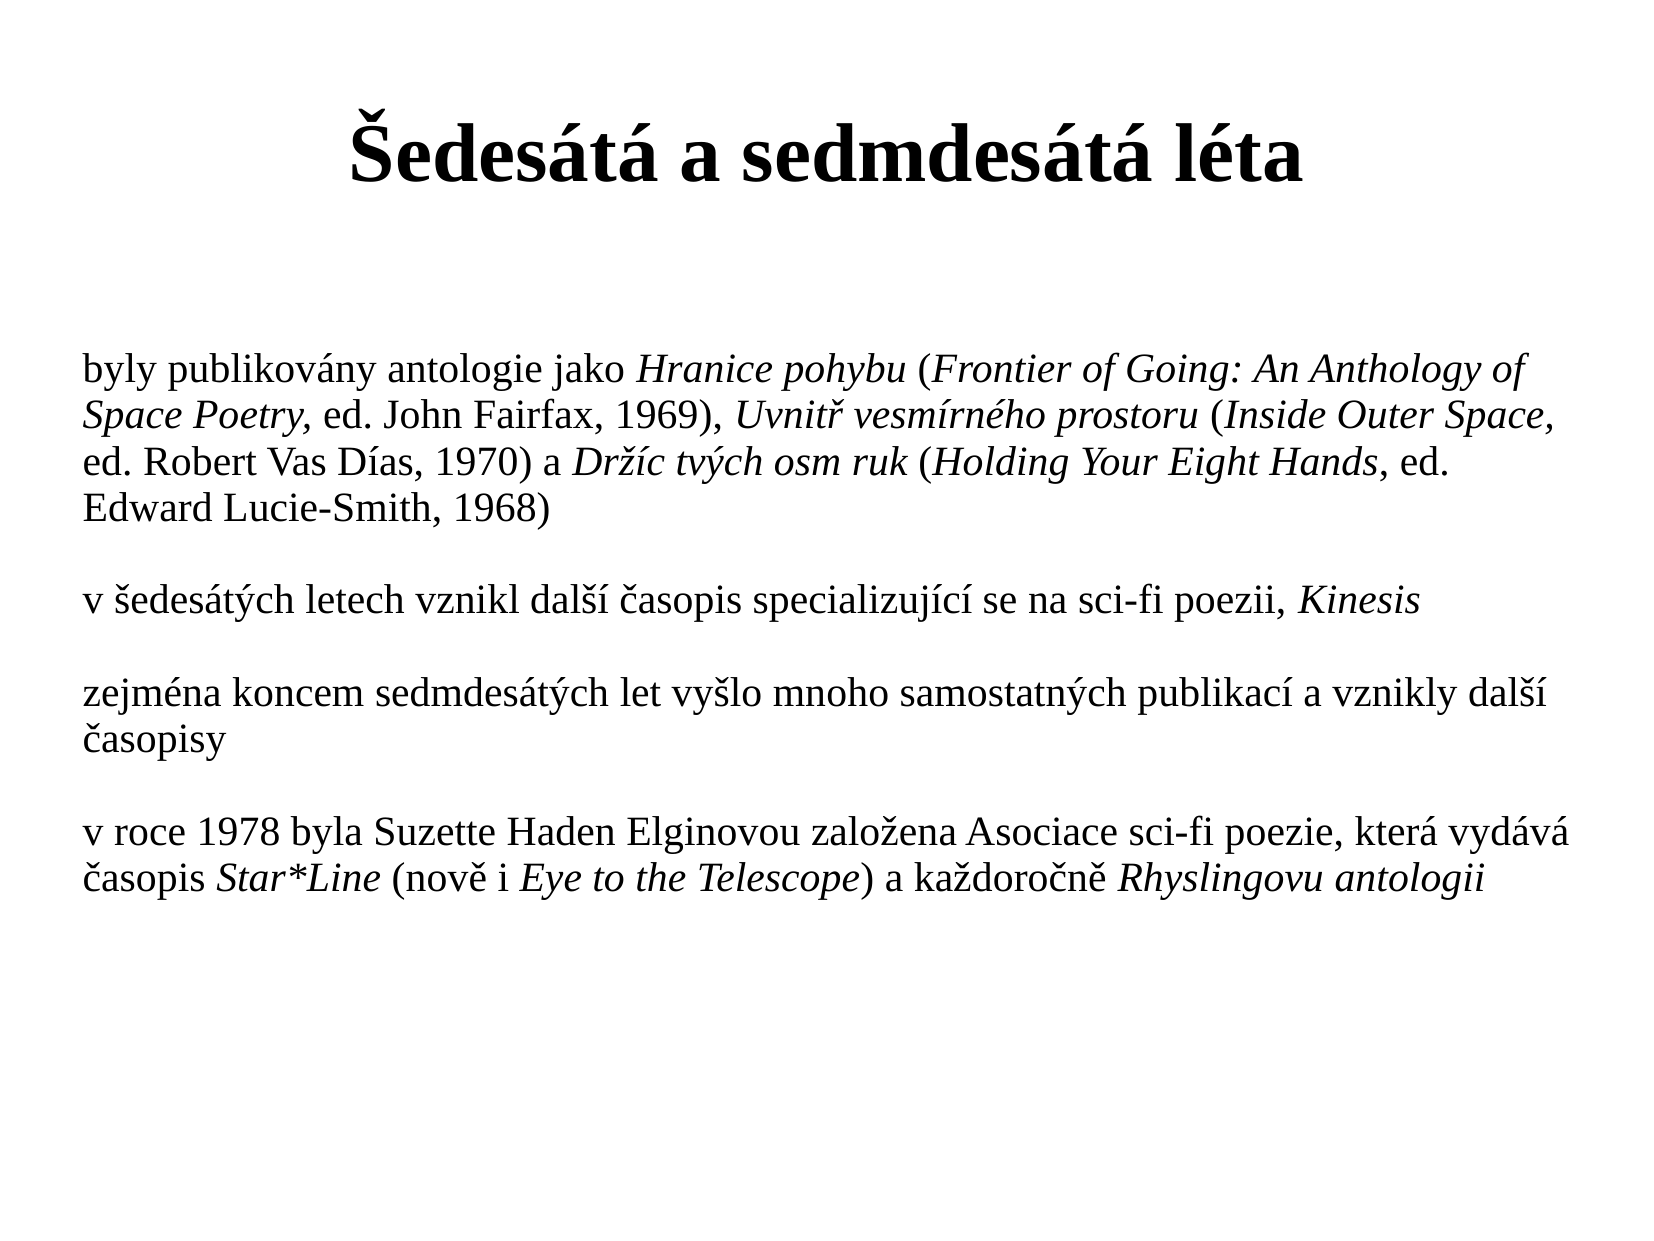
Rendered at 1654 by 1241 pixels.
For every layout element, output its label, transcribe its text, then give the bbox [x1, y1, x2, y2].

title Šedesátá a sedmdesátá léta [82, 49, 1571, 257]
list byly publikovány antologie jako Hranice pohybu (Frontier of Going: An Anthology of Space Poetry, ed. John Fairfax, 1969), Uvnitř vesmírného prostoru (Inside Outer Space, ed. Robert Vas Días, 1970) a Držíc tvých osm ruk (Holding Your Eight Hands, ed. Edward Lucie-Smith, 1968) v šedesátých letech vznikl další časopis specializující se na sci-fi poezii, Kinesis zejména koncem sedmdesátých let vyšlo mnoho samostatných publikací a vznikly další časopisy v roce 1978 byla Suzette Haden Elginovou založena Asociace sci-fi poezie, která vydává časopis Star*Line (nově i Eye to the Telescope) a každoročně Rhyslingovu antologii [82, 299, 1571, 1096]
